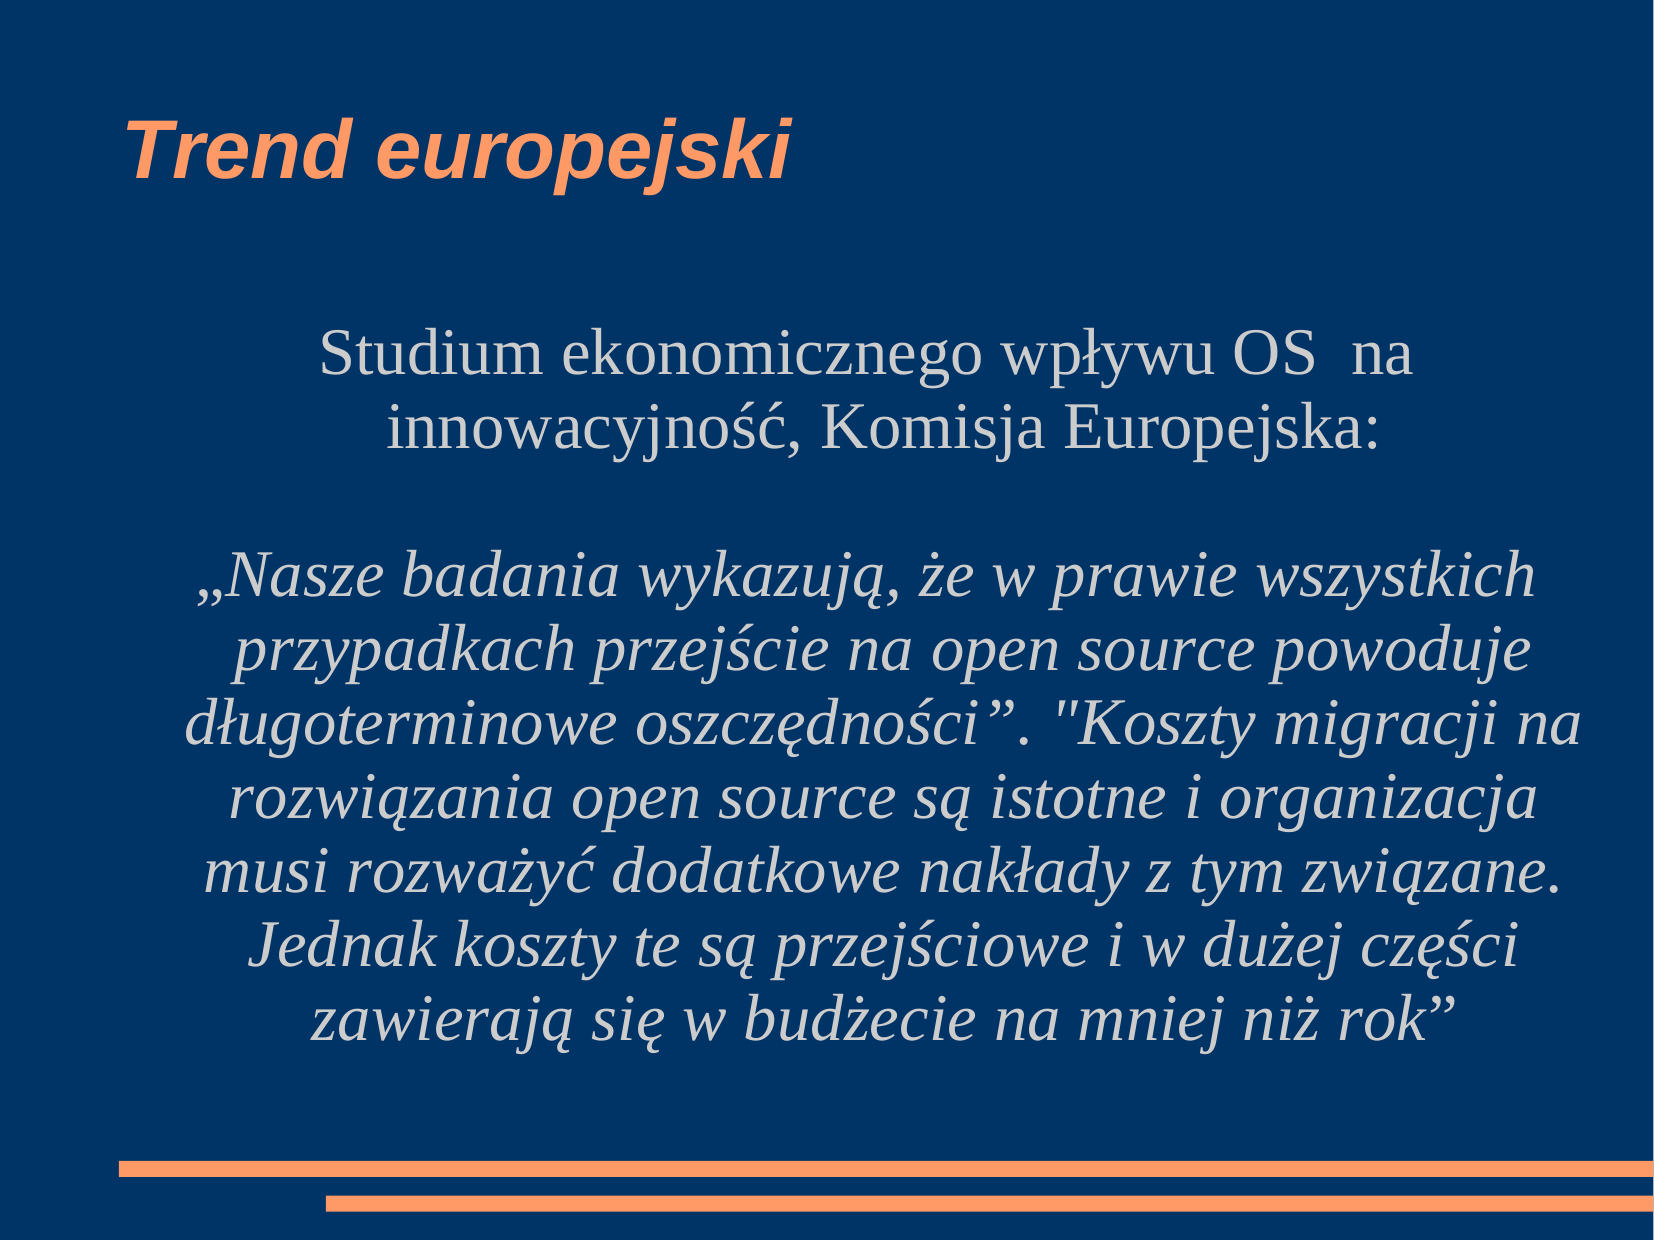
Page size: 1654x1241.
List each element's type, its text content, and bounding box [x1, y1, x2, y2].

title Trend europejski [121, 46, 1534, 254]
subtitle Studium ekonomicznego wpływu OS na innowacyjność, Komisja Europejska: „Nasze badania wykazują, że w prawie wszystkich przypadkach przejście na open source powoduje długoterminowe oszczędności”. "Koszty migracji na rozwiązania open source są istotne i organizacja musi rozważyć dodatkowe nakłady z tym związane. Jednak koszty te są przejściowe i w dużej części zawierają się w budżecie na mniej niż rok” [147, 218, 1587, 1152]
